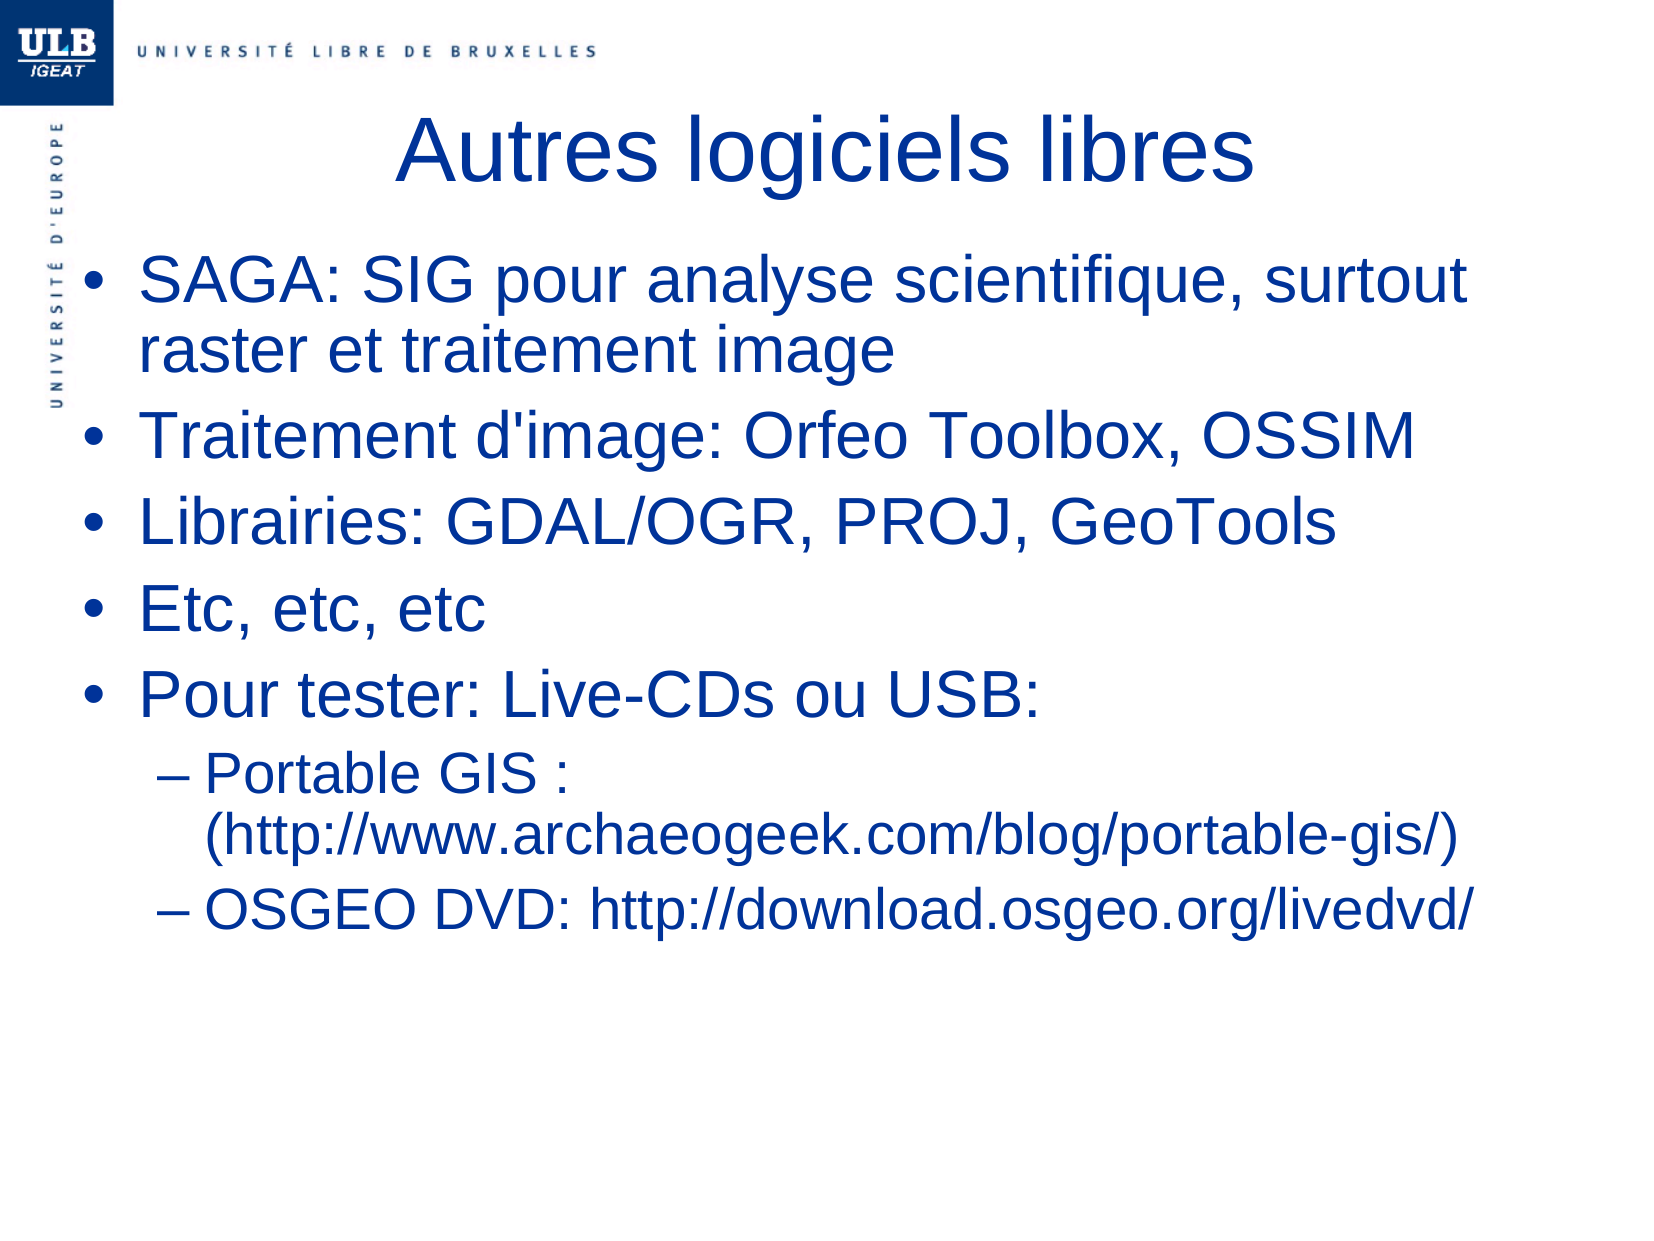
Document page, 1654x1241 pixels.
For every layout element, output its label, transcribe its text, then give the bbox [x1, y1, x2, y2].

picture [0, 0, 1654, 1241]
title Autres logiciels libres [82, 30, 1571, 247]
list SAGA: SIG pour analyse scientifique, surtout raster et traitement image Traitement d'image: Orfeo Toolbox, OSSIM Librairies: GDAL/OGR, PROJ, GeoTools Etc, etc, etc Pour tester: Live-CDs ou USB: Portable GIS : (http://www.archaeogeek.com/blog/portable-gis/) OSGEO DVD: http://download.osgeo.org/livedvd/ [82, 247, 1571, 1052]
